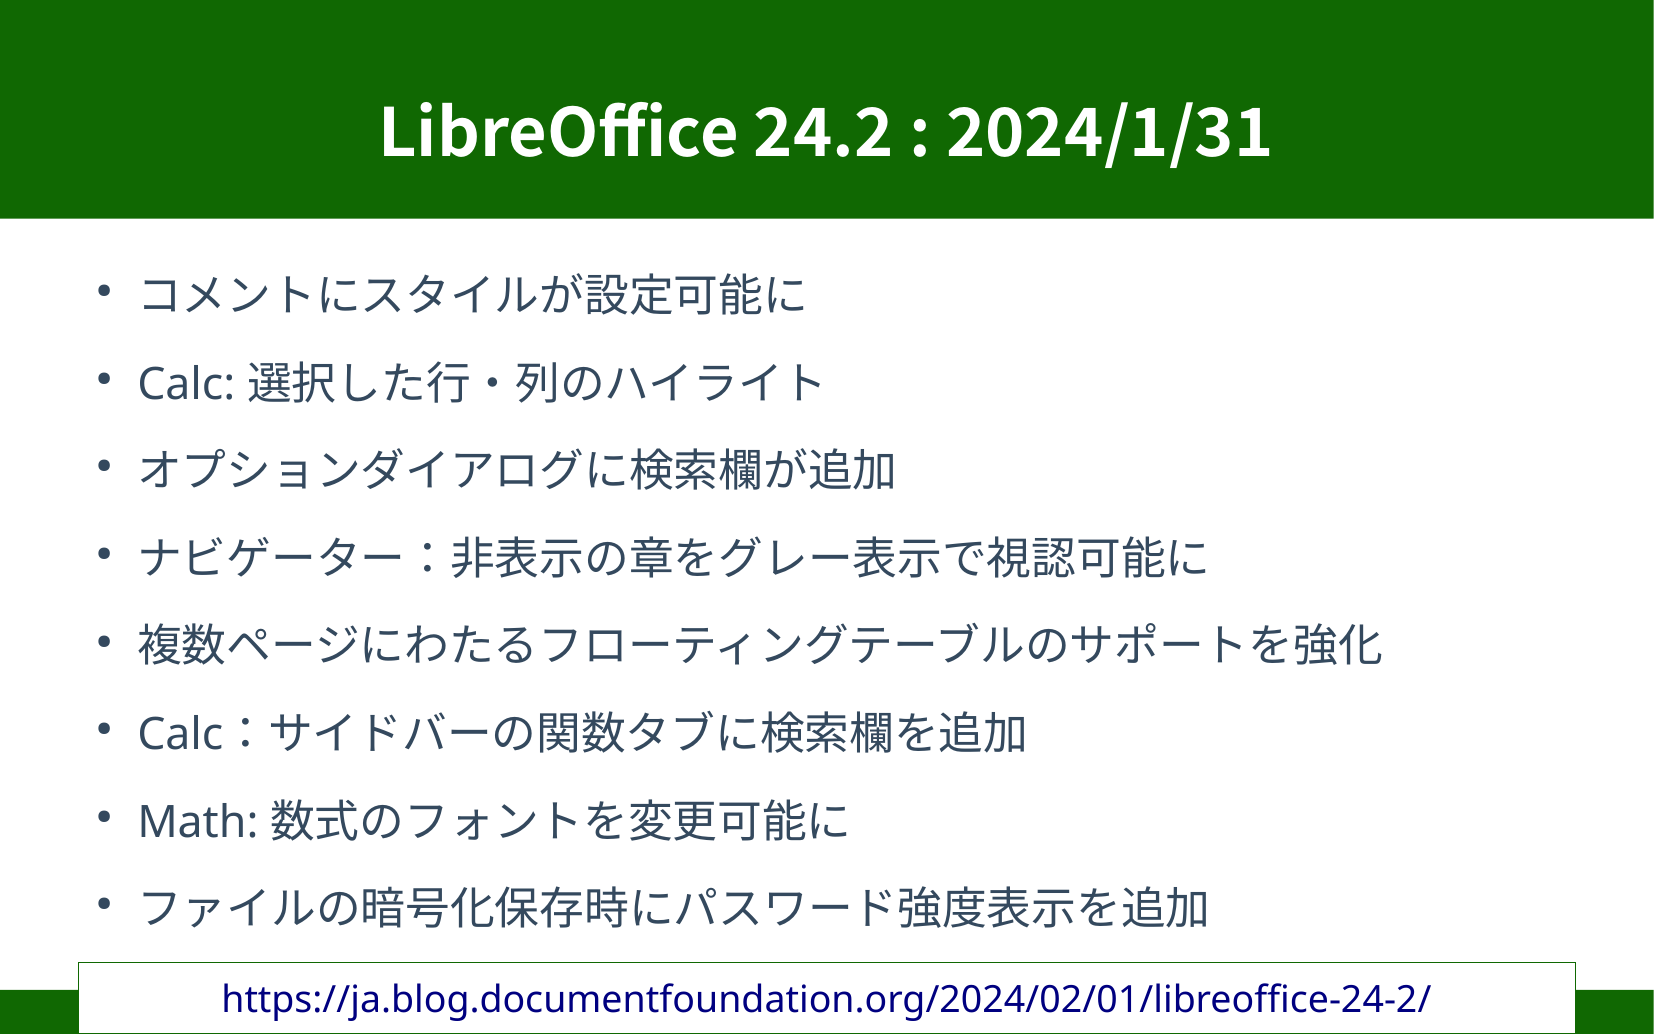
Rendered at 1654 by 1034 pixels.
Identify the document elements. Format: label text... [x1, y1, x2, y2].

title LibreOffice 24.2 : 2024/1/31 [82, 41, 1571, 214]
text_box https://ja.blog.documentfoundation.org/2024/02/01/libreoffice-24-2/ [78, 962, 1576, 1034]
list コメントにスタイルが設定可能に Calc: 選択した行・列のハイライト オプションダイアログに検索欄が追加 ナビゲーター：非表示の章をグレー表示で視認可能に 複数ページにわたるフローティングテーブルのサポートを強化 Calc：サイドバーの関数タブに検索欄を追加 Math: 数式のフォントを変更可能に ファイルの暗号化保存時にパスワード強度表示を追加 [82, 259, 1571, 939]
